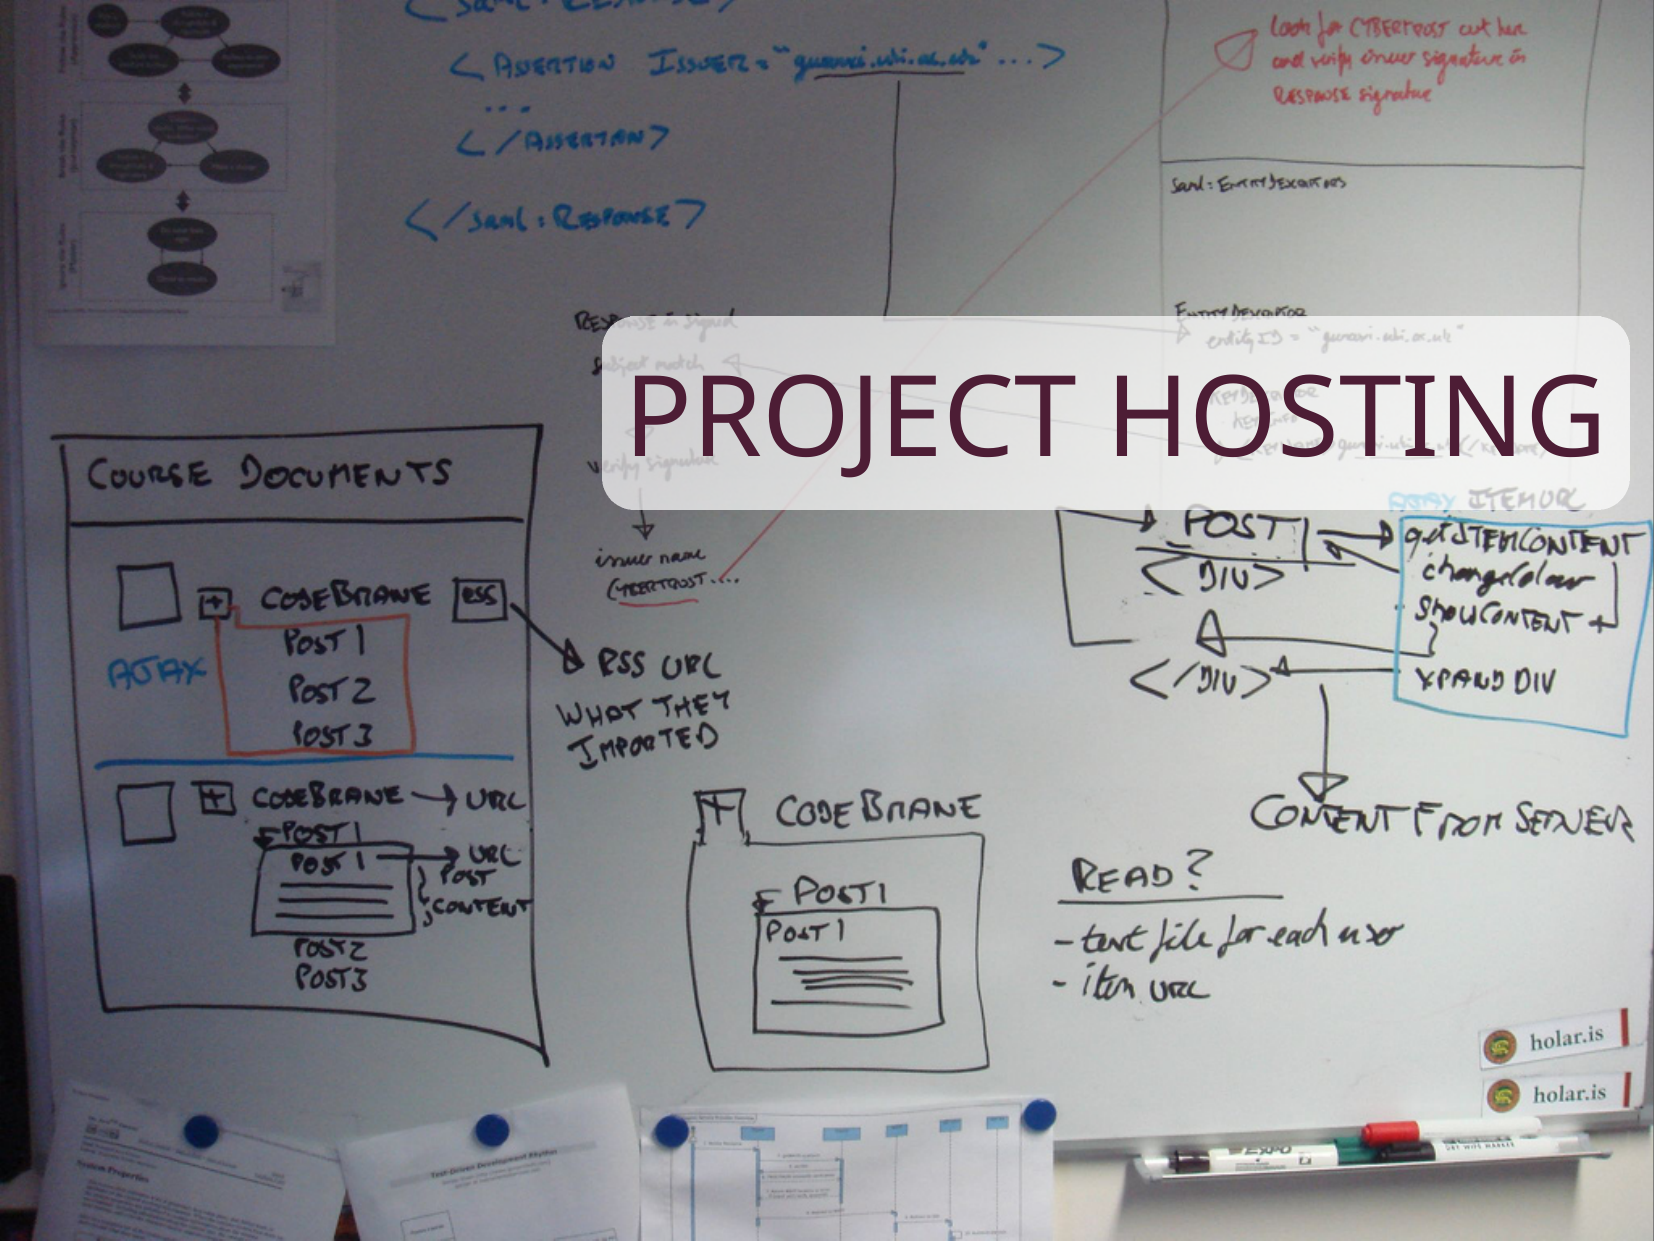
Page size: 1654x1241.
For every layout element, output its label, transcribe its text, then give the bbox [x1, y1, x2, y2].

picture [0, 0, 1654, 1241]
text_box PROJECT HOSTING [602, 316, 1630, 510]
